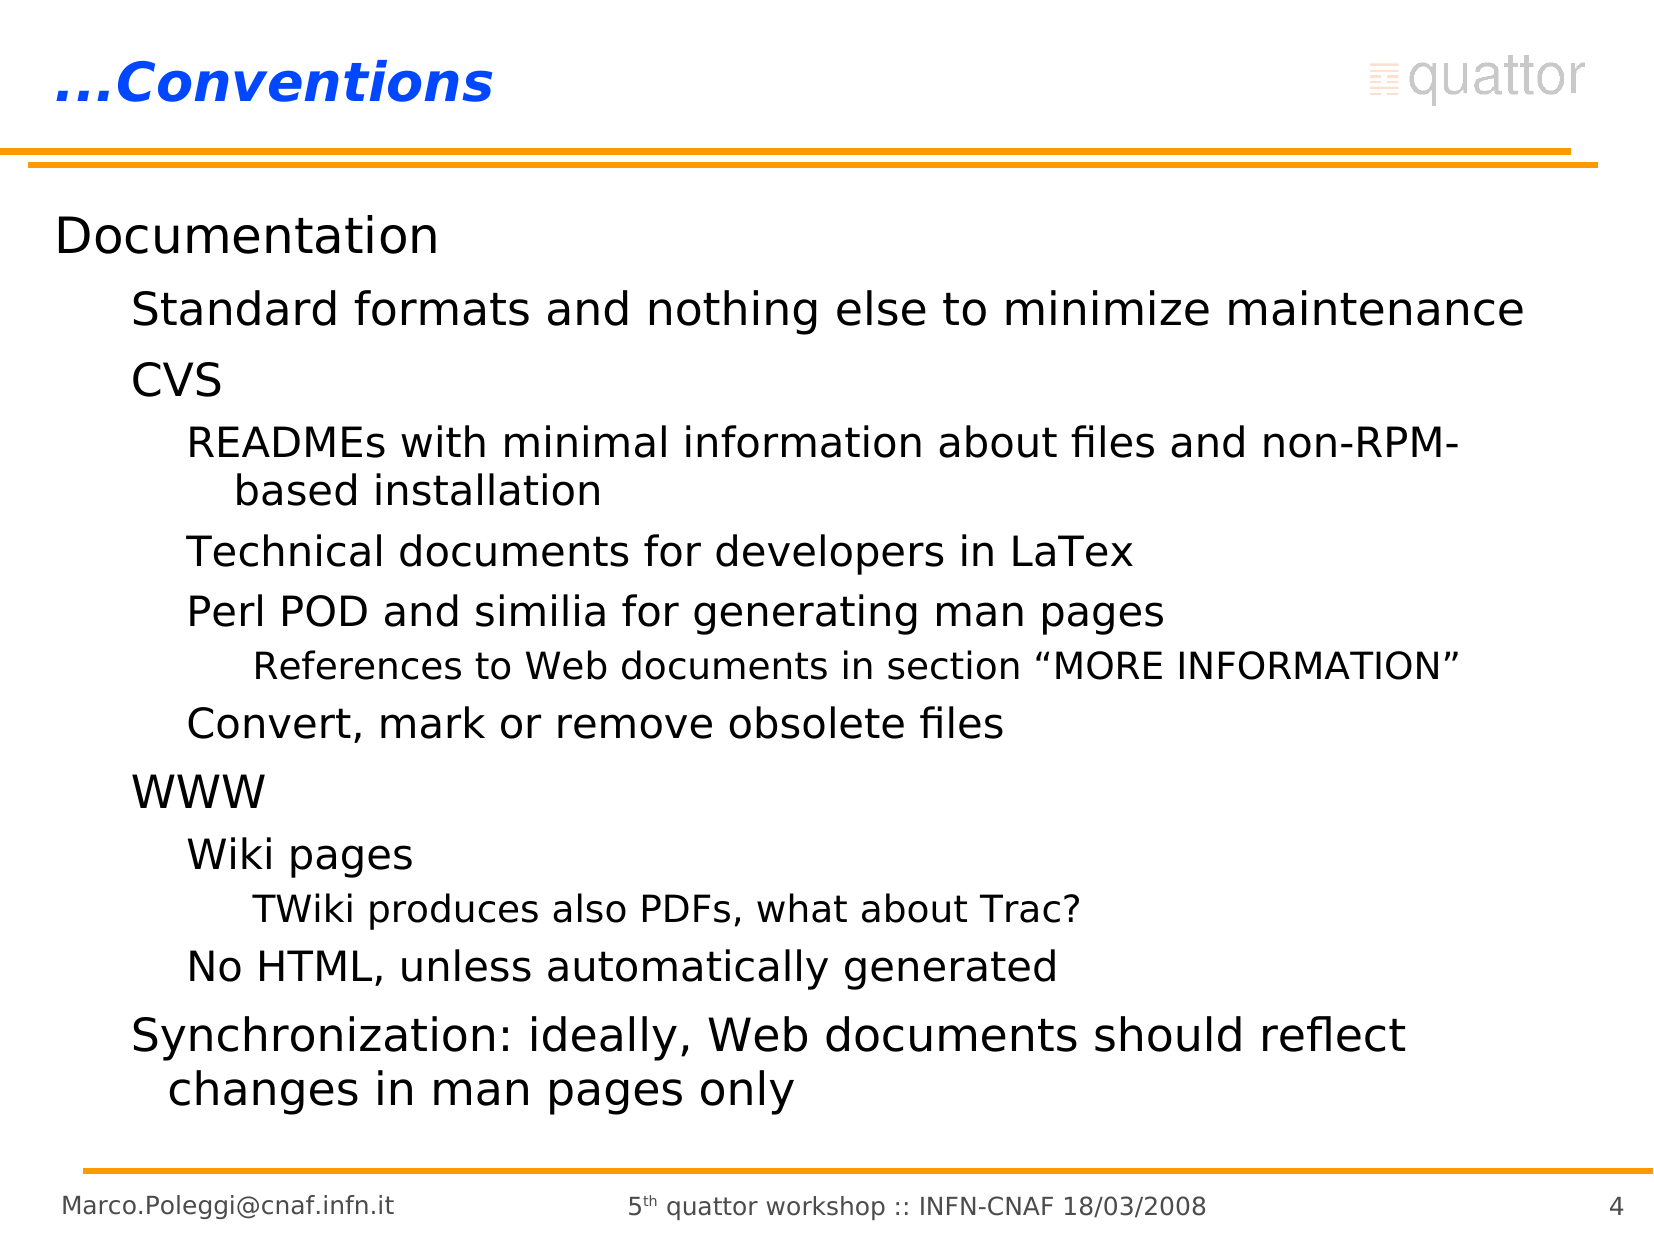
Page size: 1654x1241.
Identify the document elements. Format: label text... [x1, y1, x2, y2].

title ...Conventions [55, 48, 1241, 116]
list Documentation Standard formats and nothing else to minimize maintenance CVS READMEs with minimal information about files and non-RPM-based installation Technical documents for developers in LaTex Perl POD and similia for generating man pages References to Web documents in section “MORE INFORMATION” Convert, mark or remove obsolete files WWW Wiki pages TWiki produces also PDFs, what about Trac? No HTML, unless automatically generated Synchronization: ideally, Web documents should reflect changes in man pages only [55, 206, 1582, 1117]
